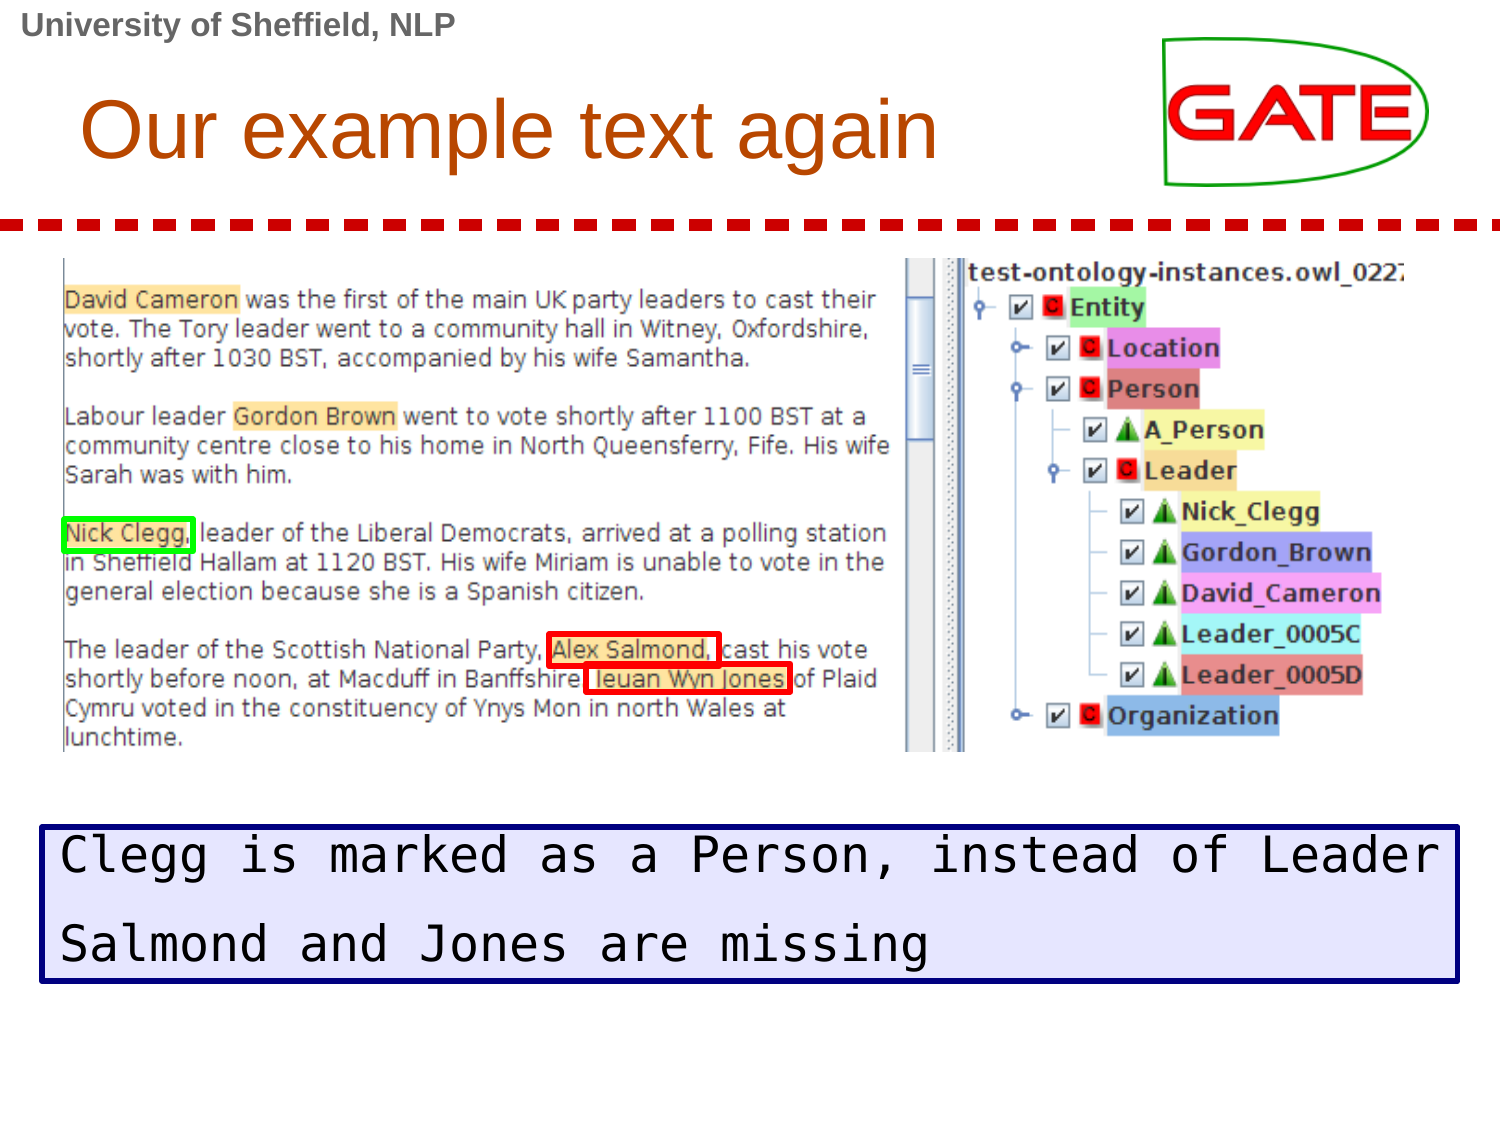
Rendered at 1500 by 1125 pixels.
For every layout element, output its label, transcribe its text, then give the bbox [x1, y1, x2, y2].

text_box Clegg is marked as a Person, instead of Leader Salmond and Jones are missing [41, 827, 1458, 982]
picture [1162, 37, 1429, 187]
title Our example text again [79, 62, 1149, 197]
picture [63, 258, 1404, 752]
picture [67, 522, 190, 548]
